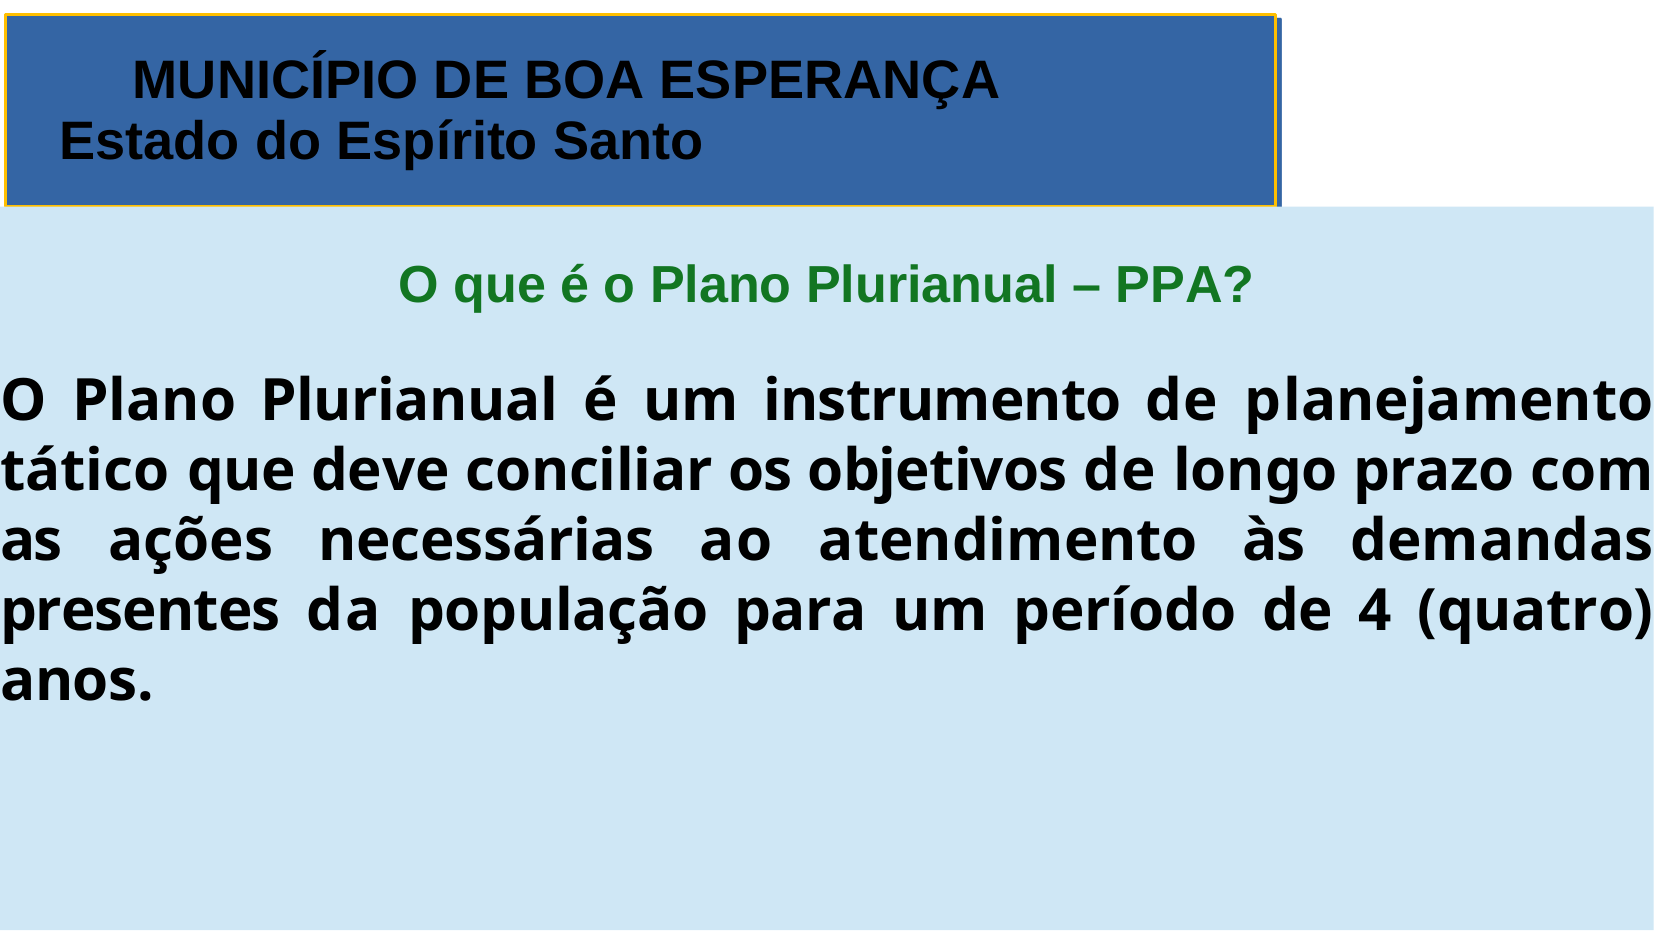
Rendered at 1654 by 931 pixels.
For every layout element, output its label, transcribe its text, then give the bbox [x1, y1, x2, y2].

subtitle O que é o Plano Plurianual – PPA? O Plano Plurianual é um instrumento de planejamento tático que deve conciliar os objetivos de longo prazo com as ações necessárias ao atendimento às demandas presentes da população para um período de 4 (quatro) anos. [0, 206, 1654, 931]
title MUNICÍPIO DE BOA ESPERANÇA Estado do Espírito Santo [59, 29, 1152, 184]
